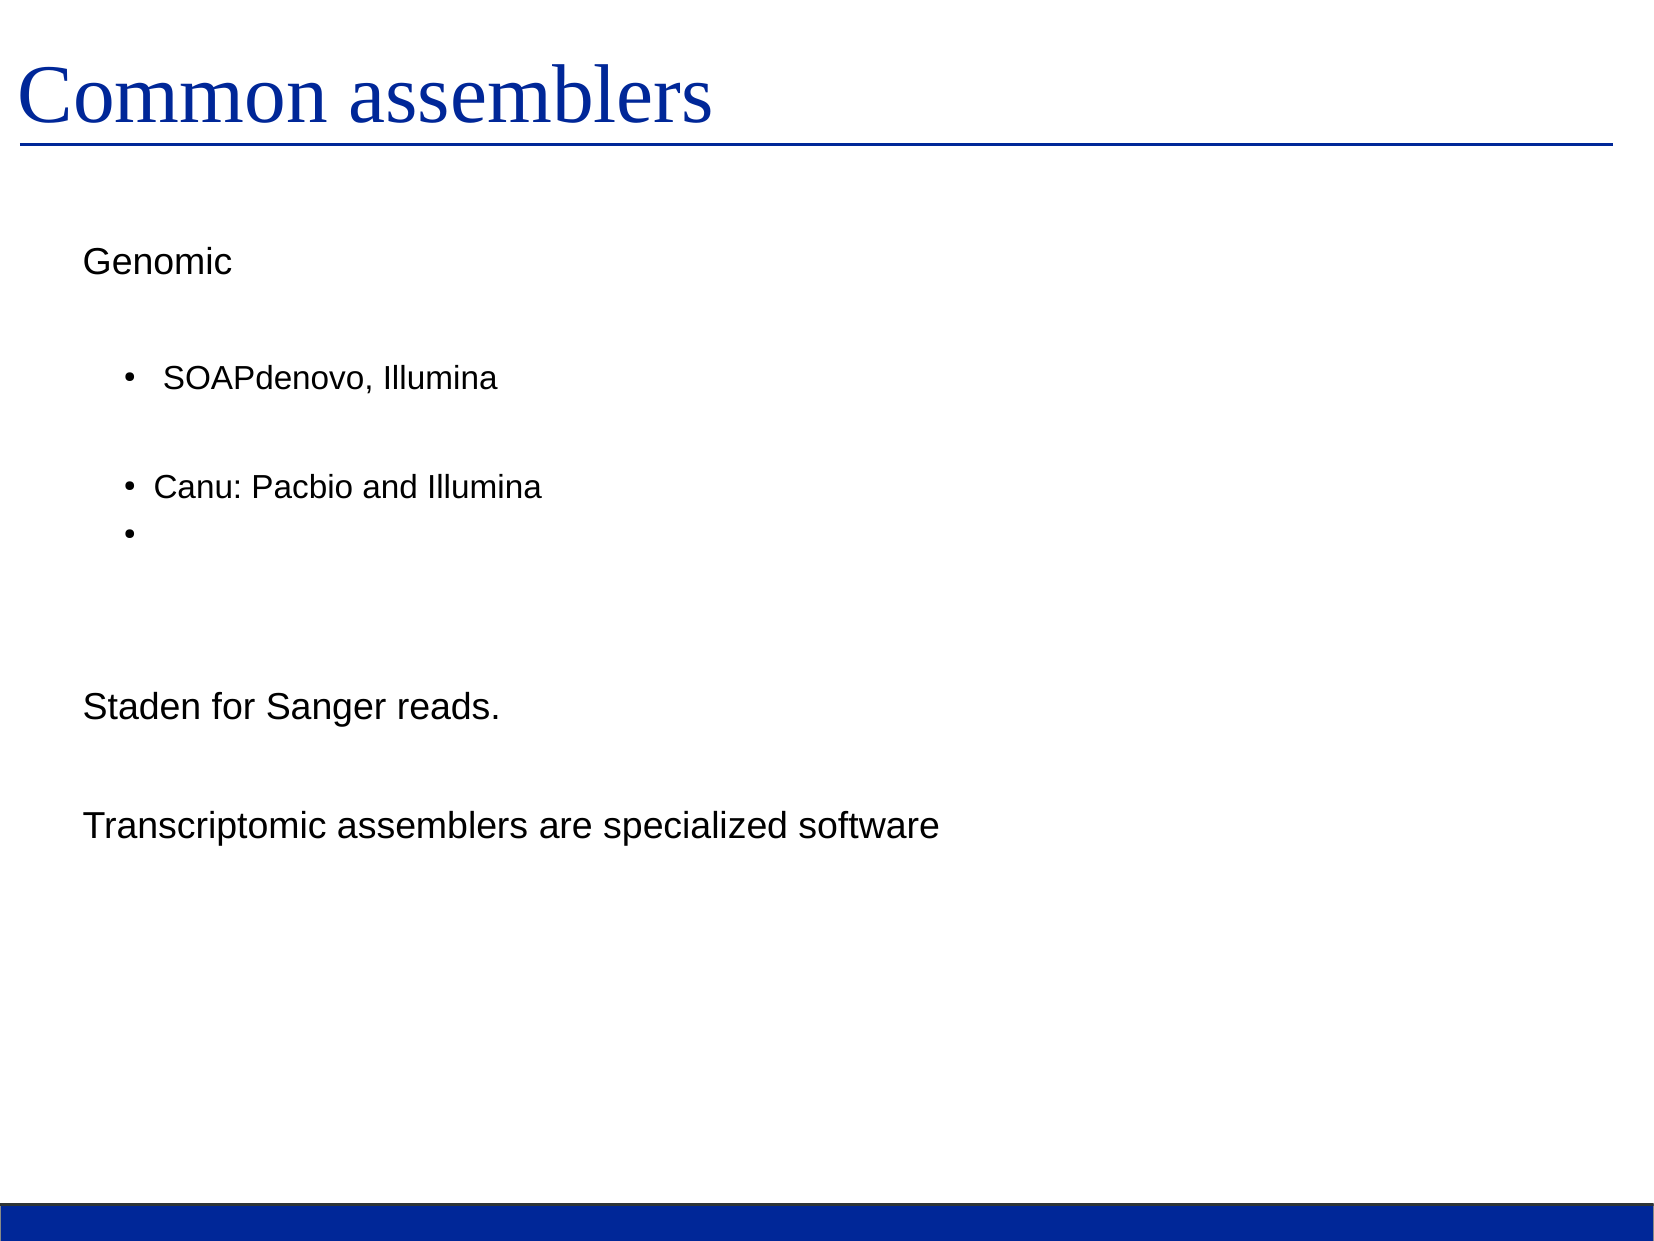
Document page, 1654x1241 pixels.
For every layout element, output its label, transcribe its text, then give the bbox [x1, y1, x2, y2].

list Genomic SOAPdenovo, Illumina Canu: Pacbio and Illumina Staden for Sanger reads. Transcriptomic assemblers are specialized software [82, 240, 1571, 1109]
title Common assemblers [17, 0, 1589, 198]
